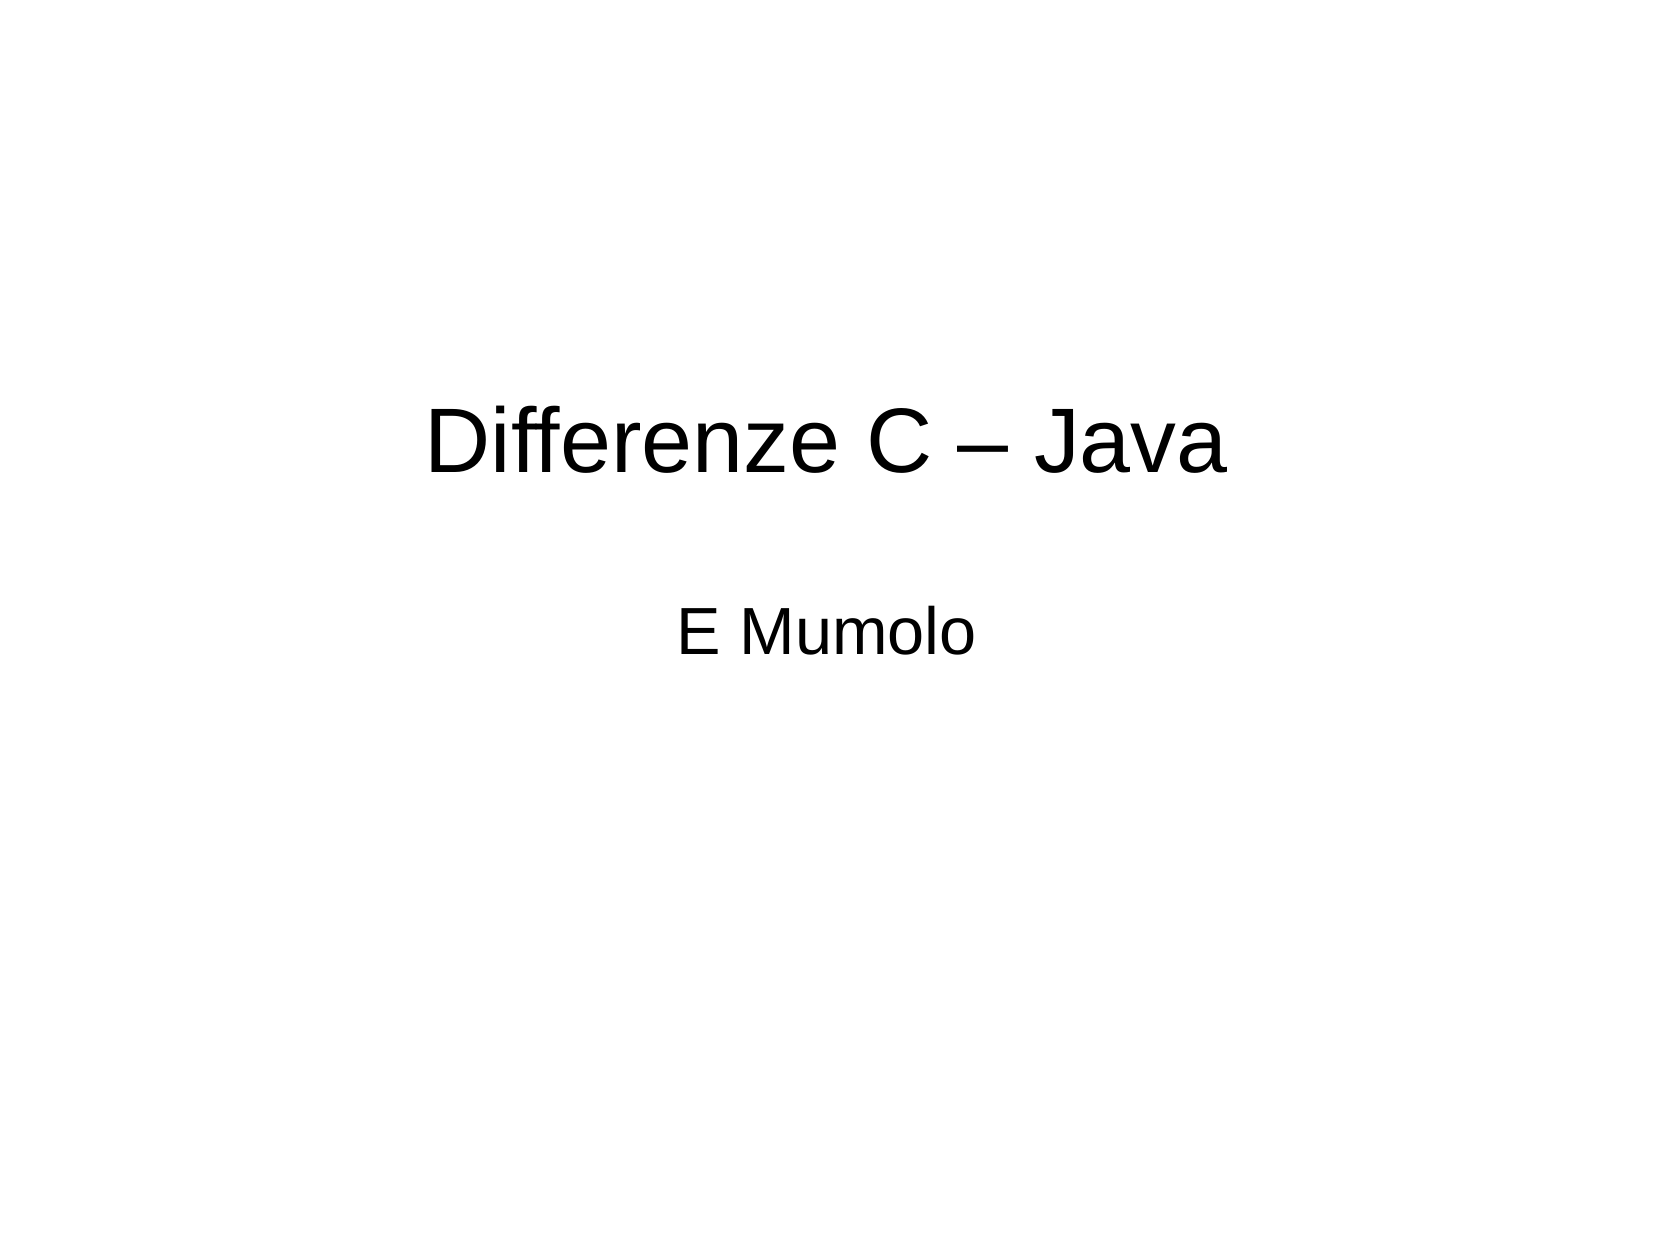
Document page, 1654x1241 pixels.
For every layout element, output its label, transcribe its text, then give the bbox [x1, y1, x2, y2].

subtitle Differenze C – Java E Mumolo [82, 49, 1571, 1010]
